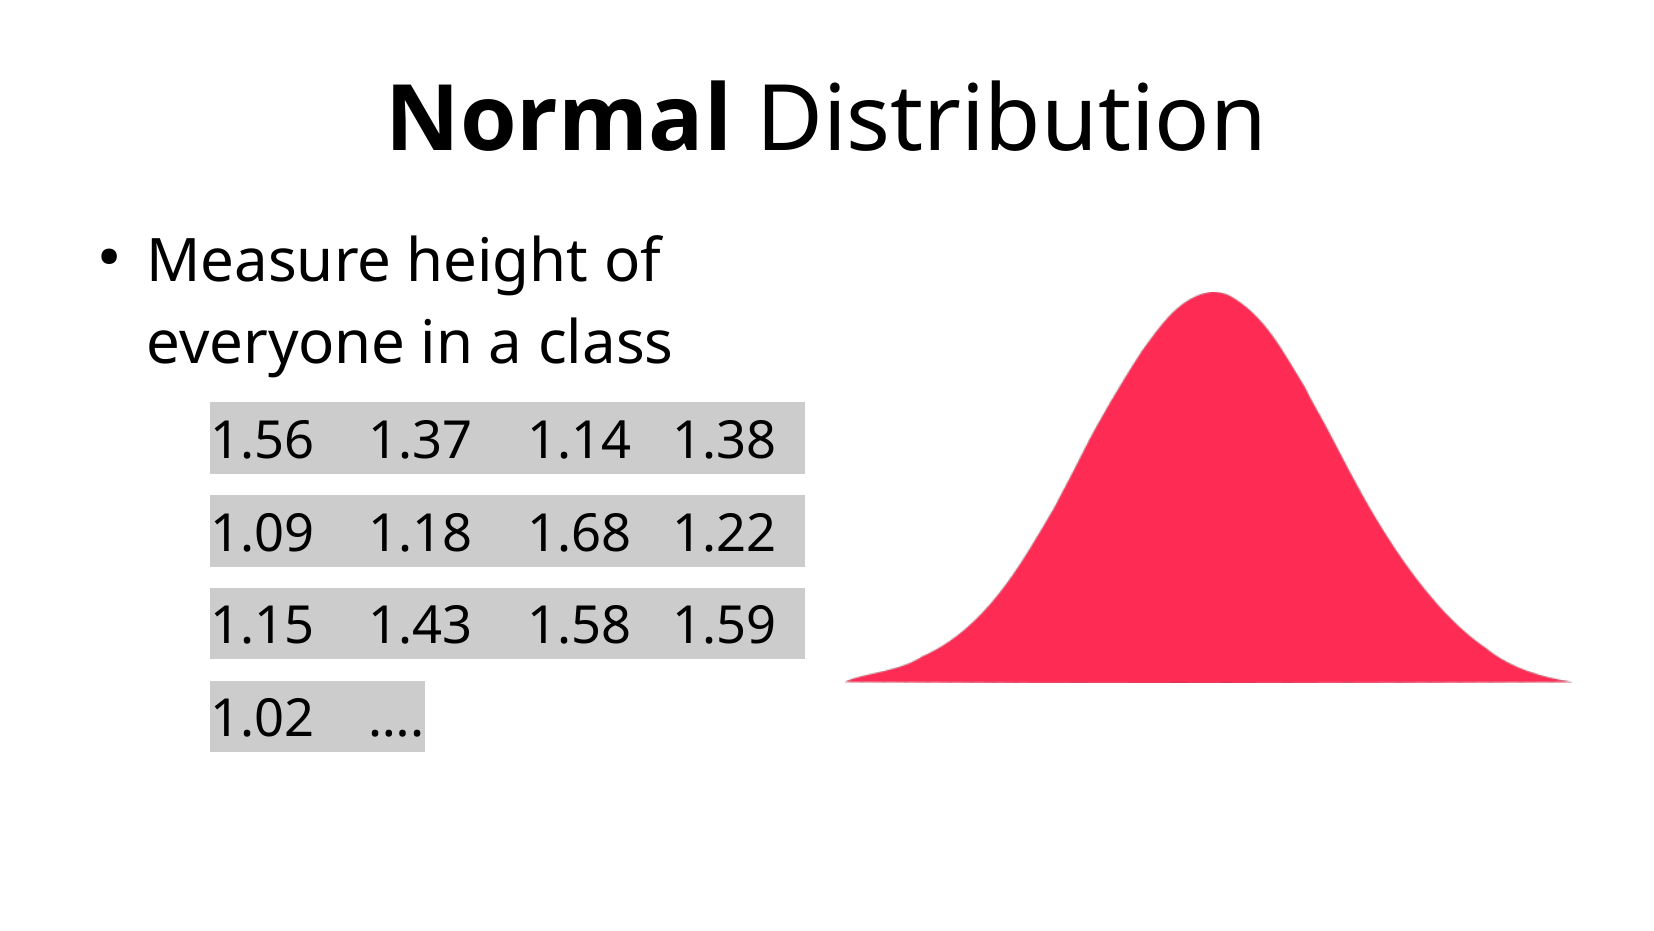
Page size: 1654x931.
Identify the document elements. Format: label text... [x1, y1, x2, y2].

list Measure height of everyone in a class 1.56 1.37 1.14 1.38 1.09 1.18 1.68 1.22 1.15 1.43 1.58 1.59 1.02 …. [82, 217, 809, 758]
title Normal Distribution [82, 37, 1571, 193]
picture [845, 292, 1572, 683]
